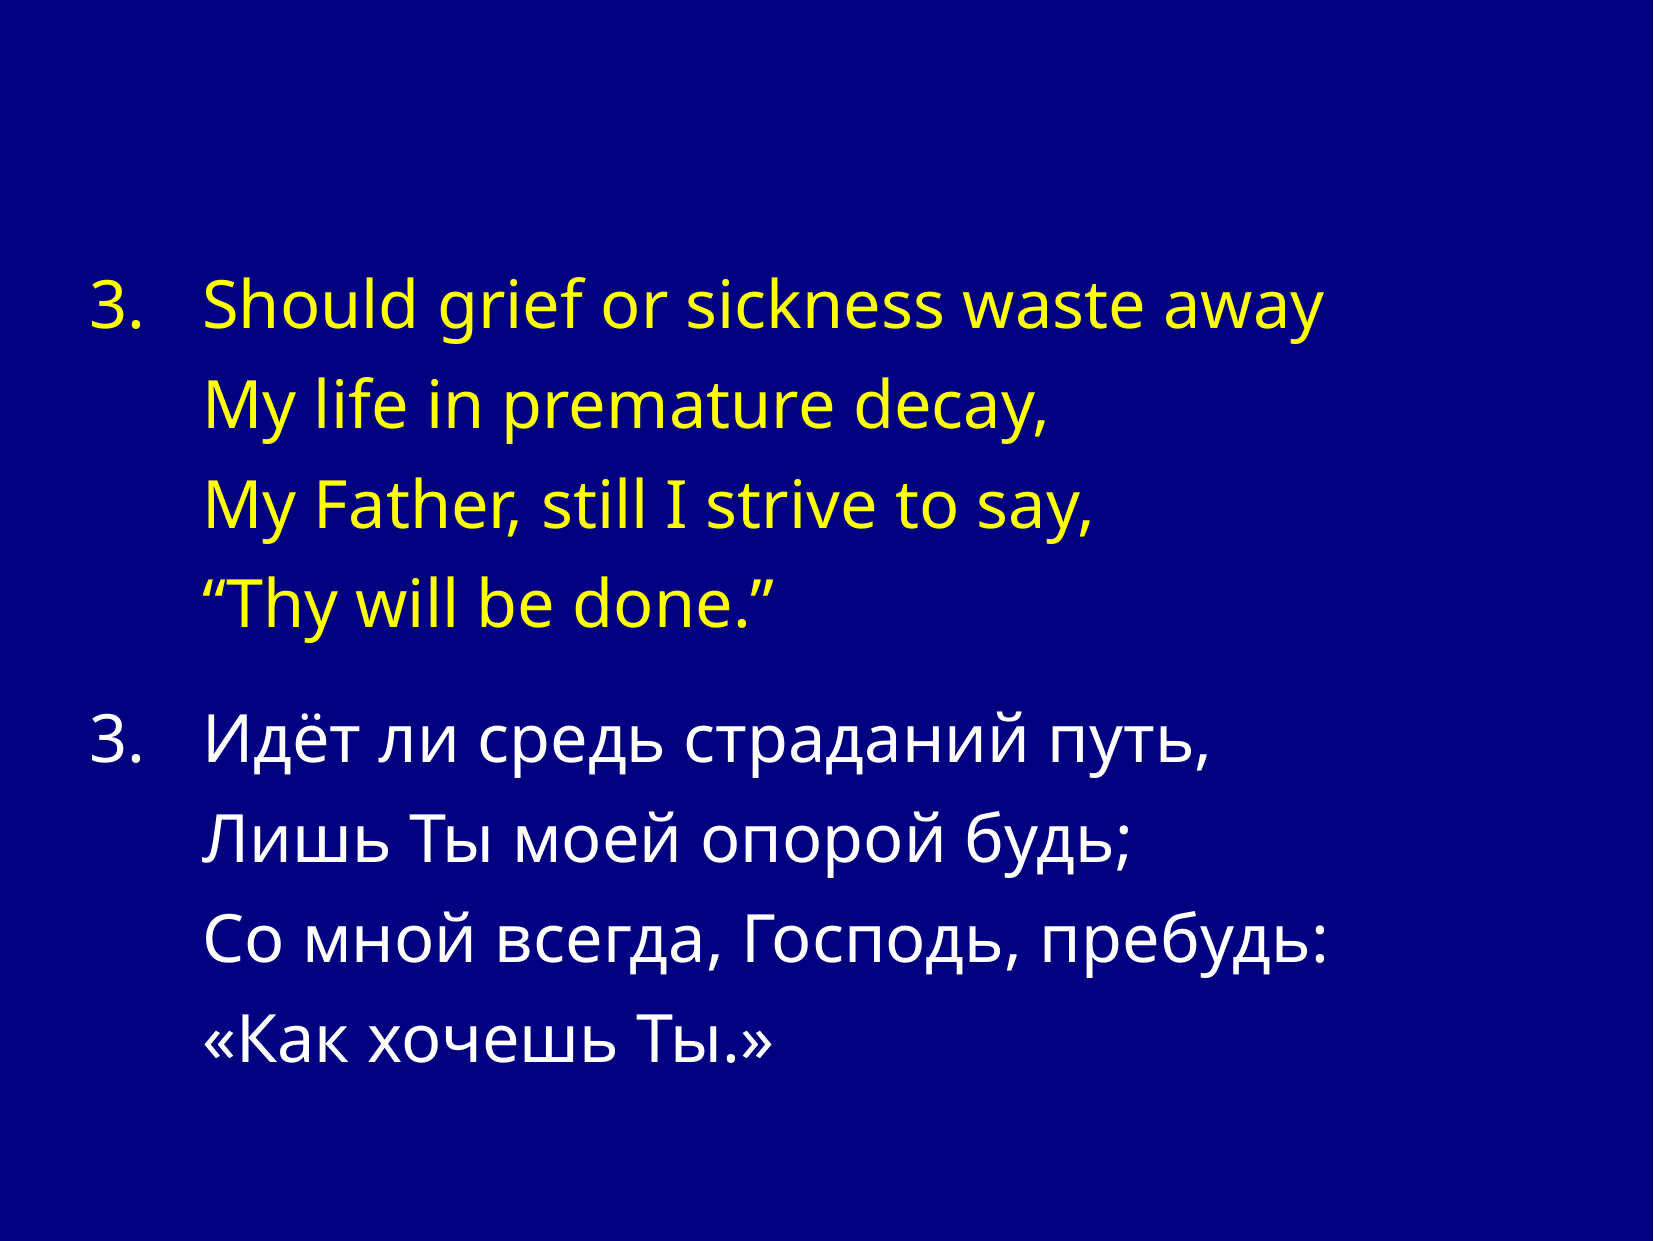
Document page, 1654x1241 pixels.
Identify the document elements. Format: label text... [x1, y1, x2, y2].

text_box 3. Should grief or sickness waste away My life in premature decay, My Father, still I strive to say, “Thy will be done.” [75, 150, 1576, 638]
text_box 3. Идёт ли средь страданий путь, Лишь Ты моей опорой будь; Со мной всегда, Господь, пребудь: «Как хочешь Ты.» [75, 675, 1576, 1163]
